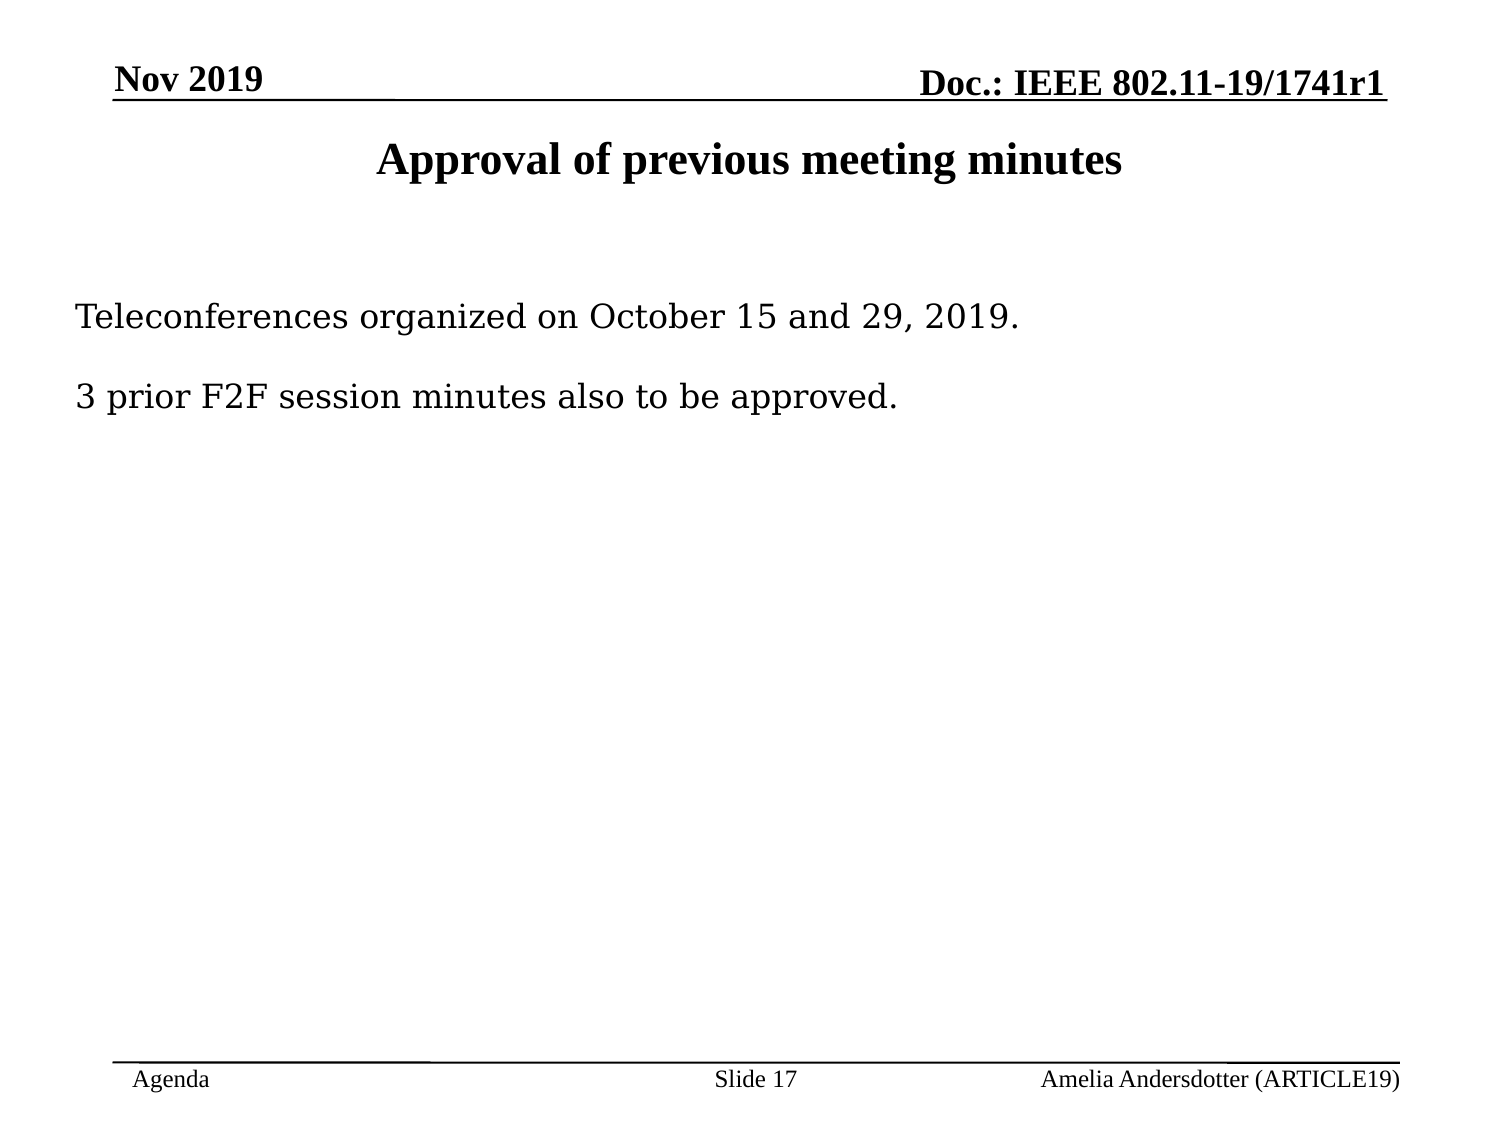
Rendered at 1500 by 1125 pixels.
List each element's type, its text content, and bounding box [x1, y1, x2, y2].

text_box Nov 2019 [114, 54, 422, 99]
text_box Teleconferences organized on October 15 and 29, 2019. 3 prior F2F session minutes also to be approved. [75, 294, 1425, 415]
text_box Approval of previous meeting minutes [112, 112, 1387, 201]
text_box Slide <number> [712, 1062, 799, 1122]
text_box Amelia Andersdotter (ARTICLE19) [878, 1062, 1401, 1092]
